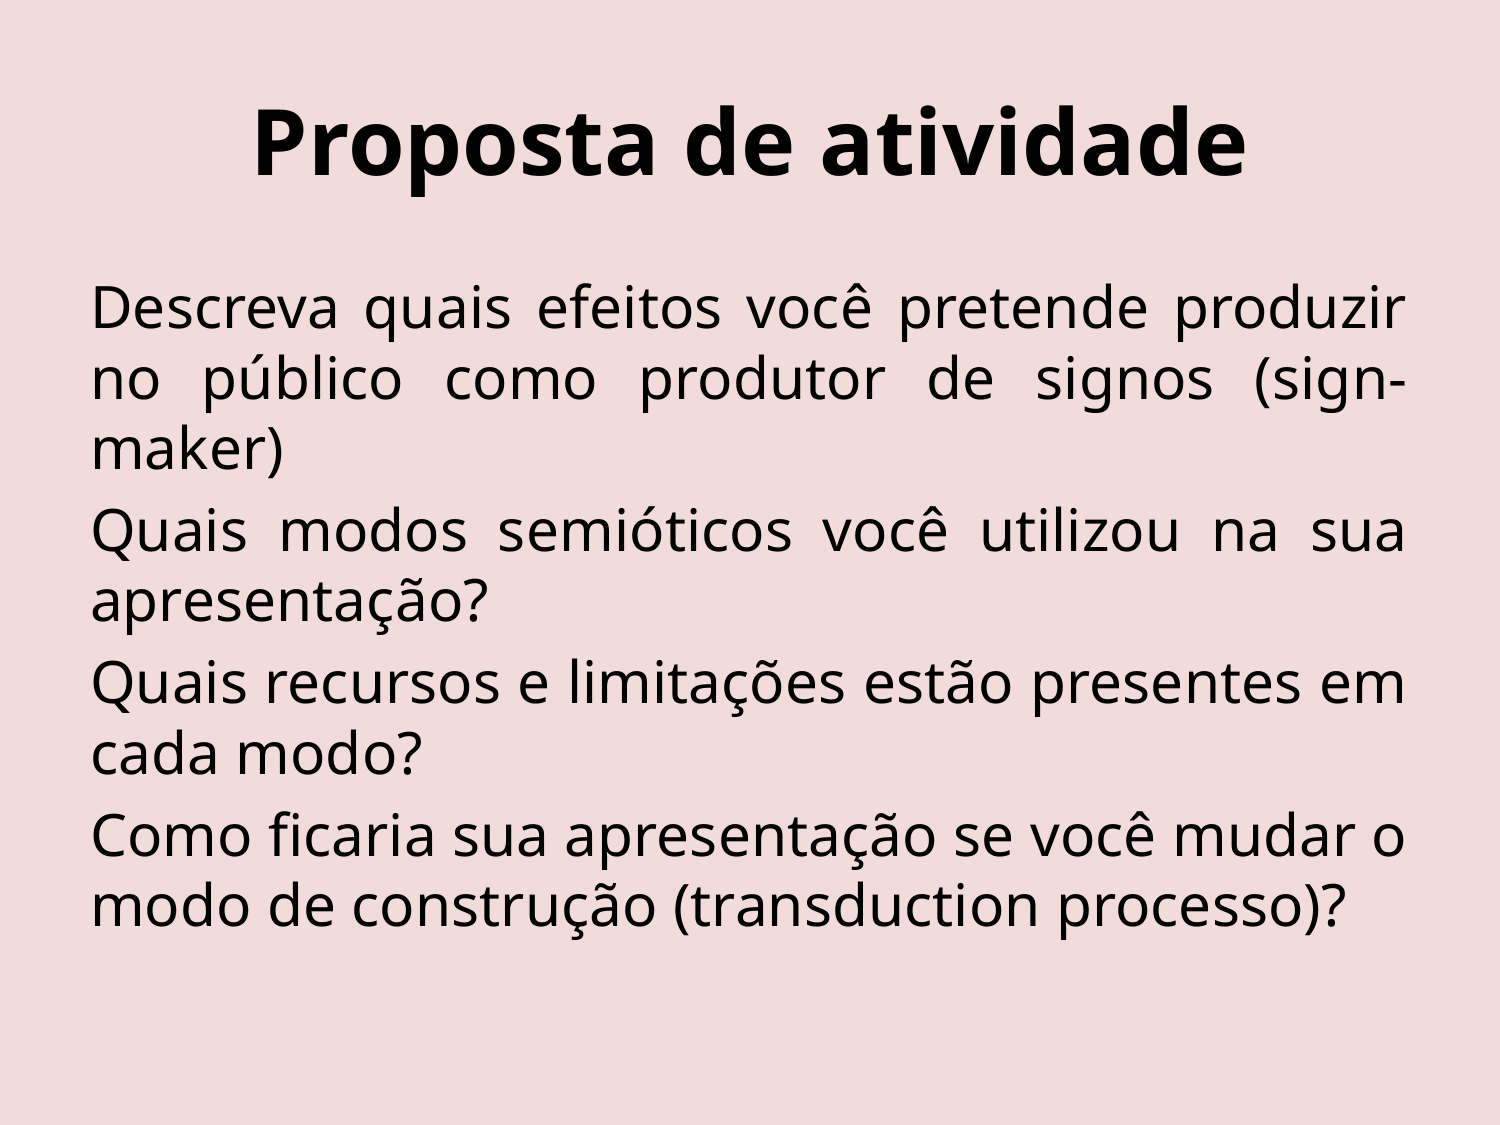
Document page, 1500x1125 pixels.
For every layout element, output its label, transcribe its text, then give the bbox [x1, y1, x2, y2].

list Descreva quais efeitos você pretende produzir no público como produtor de signos (sign-maker) Quais modos semióticos você utilizou na sua apresentação? Quais recursos e limitações estão presentes em cada modo? Como ficaria sua apresentação se você mudar o modo de construção (transduction processo)? [75, 262, 1425, 1005]
title Proposta de atividade [75, 45, 1425, 233]
